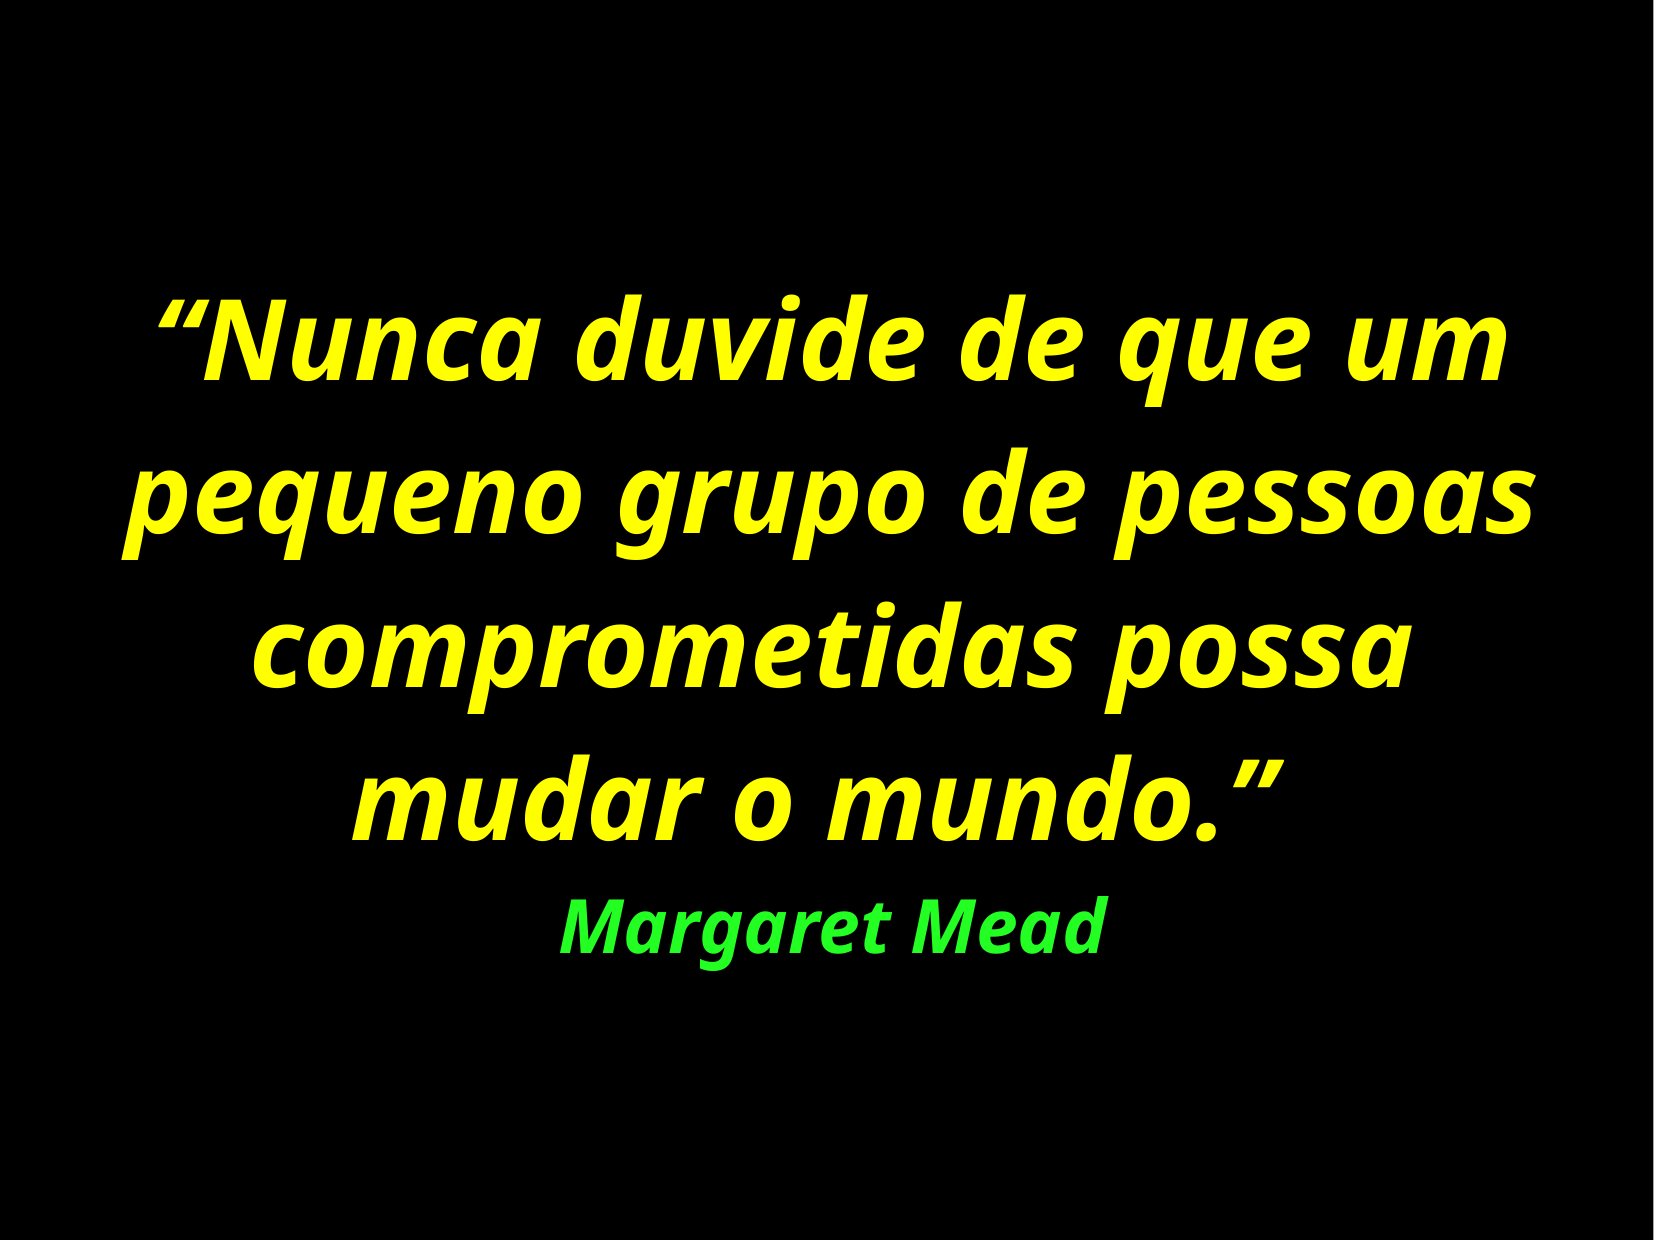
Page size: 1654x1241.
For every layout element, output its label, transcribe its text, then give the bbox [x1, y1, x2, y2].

title “Nunca duvide de que um pequeno grupo de pessoas comprometidas possa mudar o mundo.” Margaret Mead [67, 55, 1599, 1182]
